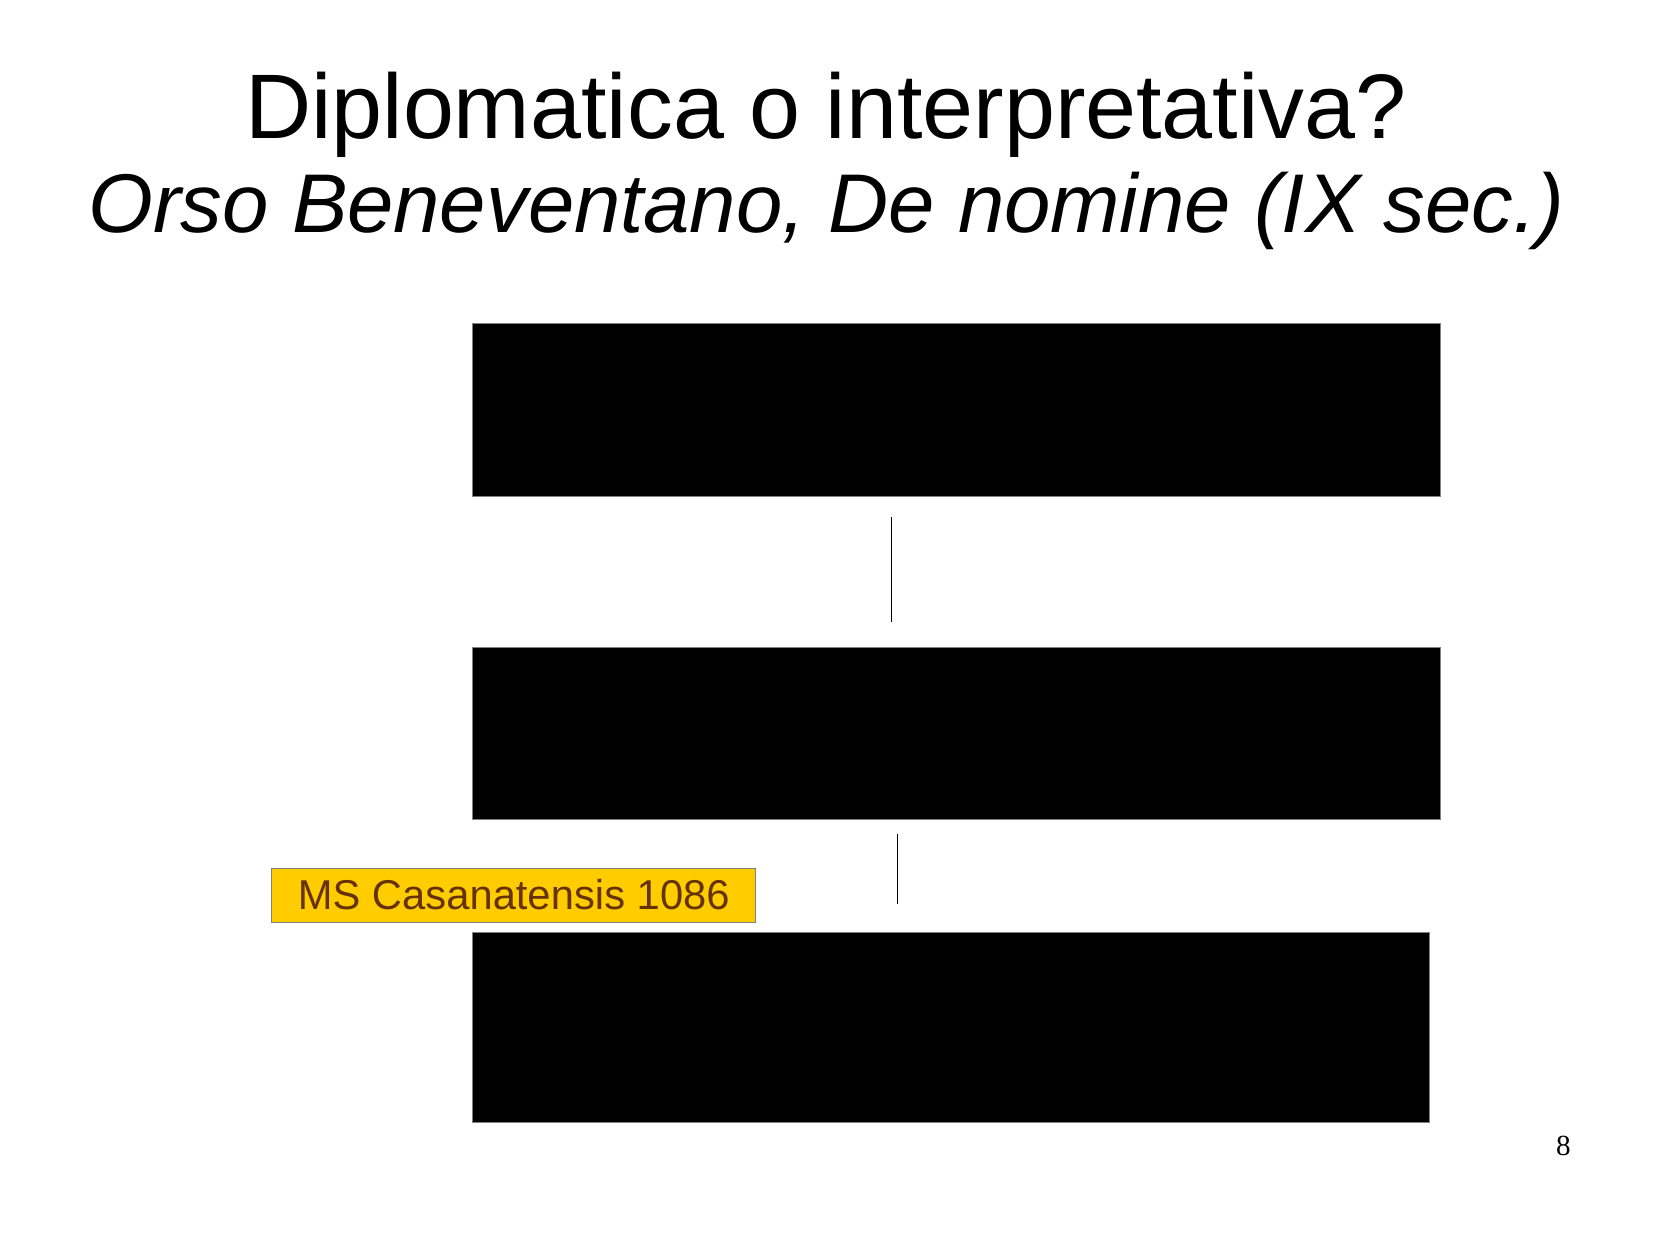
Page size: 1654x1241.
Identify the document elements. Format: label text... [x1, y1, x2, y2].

text_box [472, 323, 1441, 497]
text_box [472, 932, 1430, 1123]
text_box [472, 647, 1441, 820]
text_box MS Casanatensis 1086 [271, 868, 756, 923]
title Diplomatica o interpretativa? Orso Beneventano, De nomine (IX sec.) [82, 49, 1571, 257]
